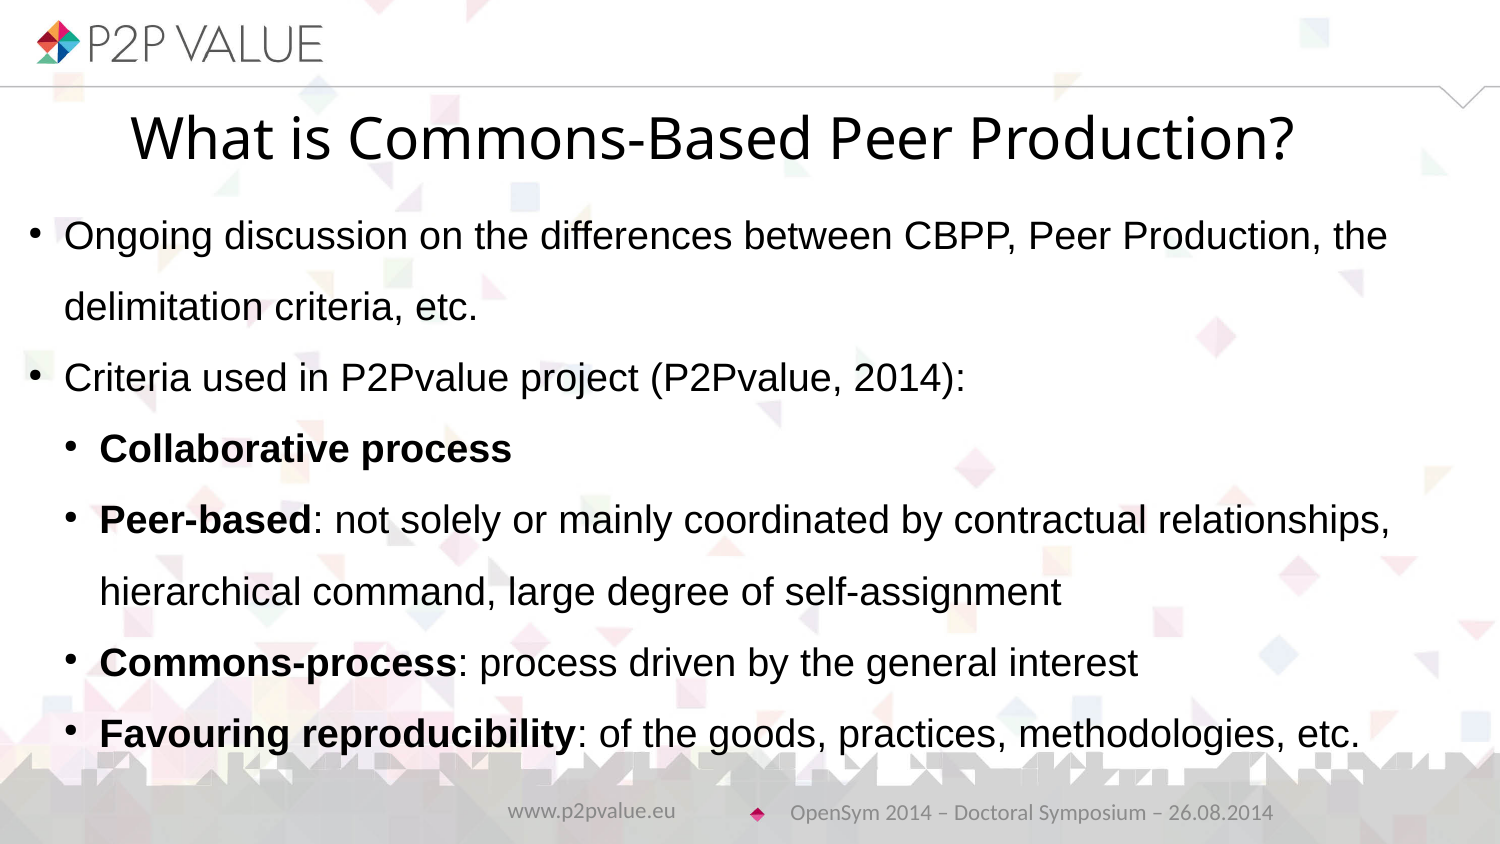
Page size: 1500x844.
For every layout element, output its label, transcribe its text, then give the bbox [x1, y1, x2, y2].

subtitle Ongoing discussion on the differences between CBPP, Peer Production, the delimitation criteria, etc. Criteria used in P2Pvalue project (P2Pvalue, 2014): Collaborative process Peer-based: not solely or mainly coordinated by contractual relationships, hierarchical command, large degree of self-assignment Commons-process: process driven by the general interest Favouring reproducibility: of the goods, practices, methodologies, etc. [15, 180, 1496, 844]
text_box OpenSym 2014 – Doctoral Symposium – 26.08.2014 [777, 788, 1470, 834]
title What is Commons-Based Peer Production? [60, 92, 1366, 180]
picture [0, 0, 1500, 844]
text_box www.p2pvalue.eu [501, 789, 720, 829]
